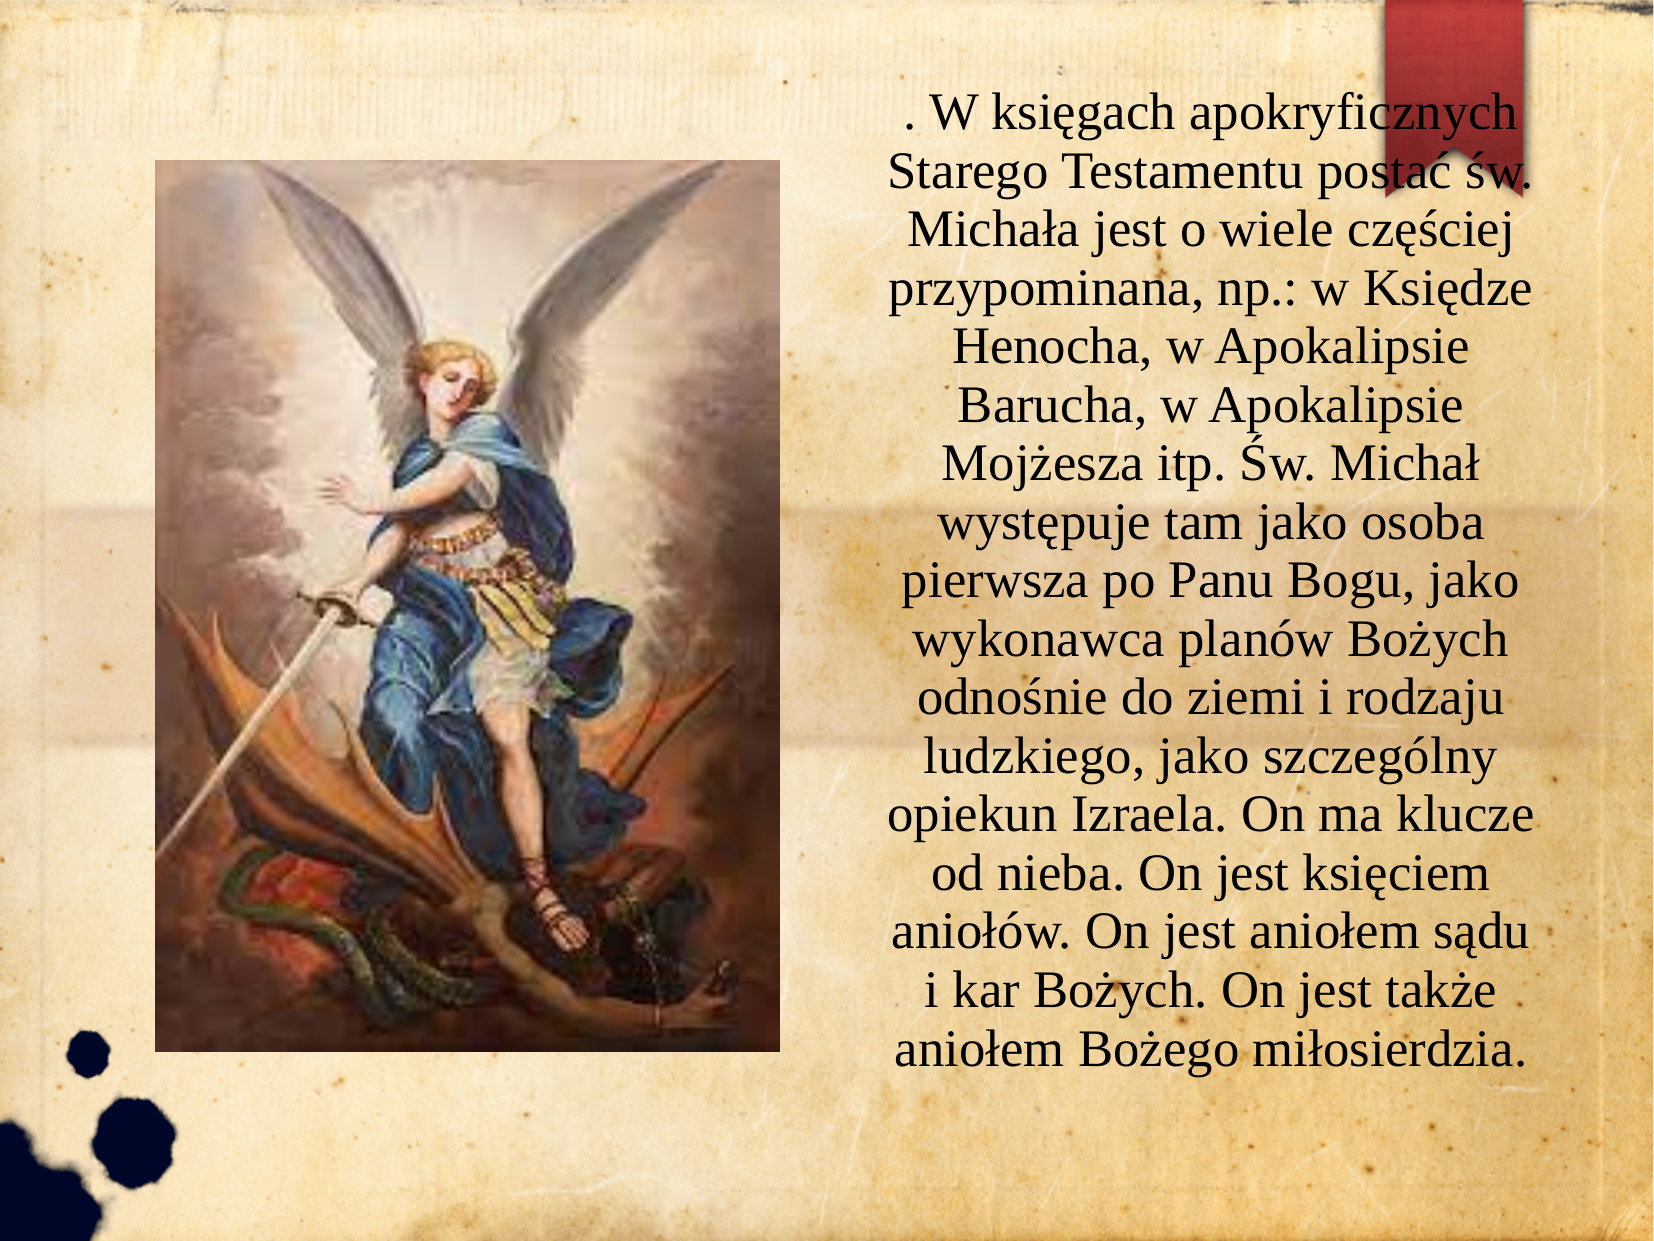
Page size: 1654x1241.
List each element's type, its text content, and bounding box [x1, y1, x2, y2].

list . W księgach apokryficznych Starego Testamentu postać św. Michała jest o wiele częściej przypominana, np.: w Księdze Henocha, w Apokalipsie Barucha, w Apokalipsie Mojżesza itp. Św. Michał występuje tam jako osoba pierwsza po Panu Bogu, jako wykonawca planów Bożych odnośnie do ziemi i rodzaju ludzkiego, jako szczególny opiekun Izraela. On ma klucze od nieba. On jest księciem aniołów. On jest aniołem sądu i kar Bożych. On jest także aniołem Bożego miłosierdzia. [828, 82, 1539, 1111]
picture [0, 0, 1654, 1241]
